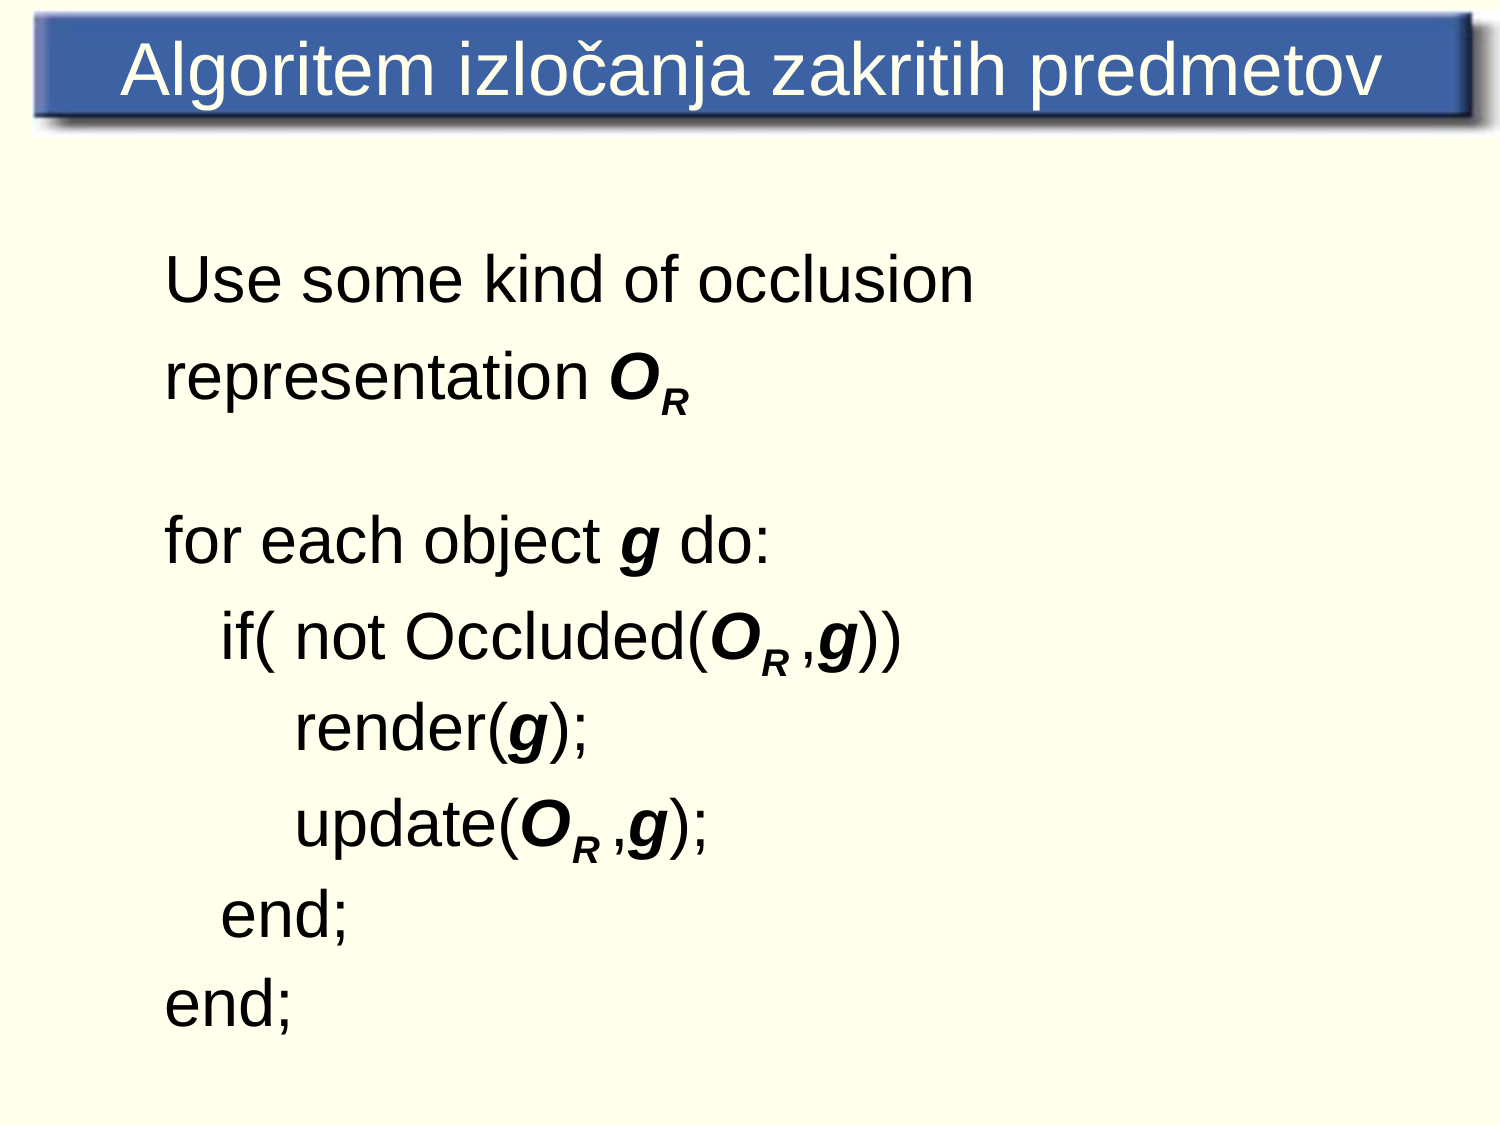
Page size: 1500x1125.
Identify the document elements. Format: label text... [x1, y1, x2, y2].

list Use some kind of occlusion representation OR for each object g do: if( not Occluded(OR ,g)) render(g); update(OR ,g); end; end; [149, 237, 1463, 1125]
picture [32, 9, 1500, 137]
title Algoritem izločanja zakritih predmetov [96, 6, 1409, 120]
